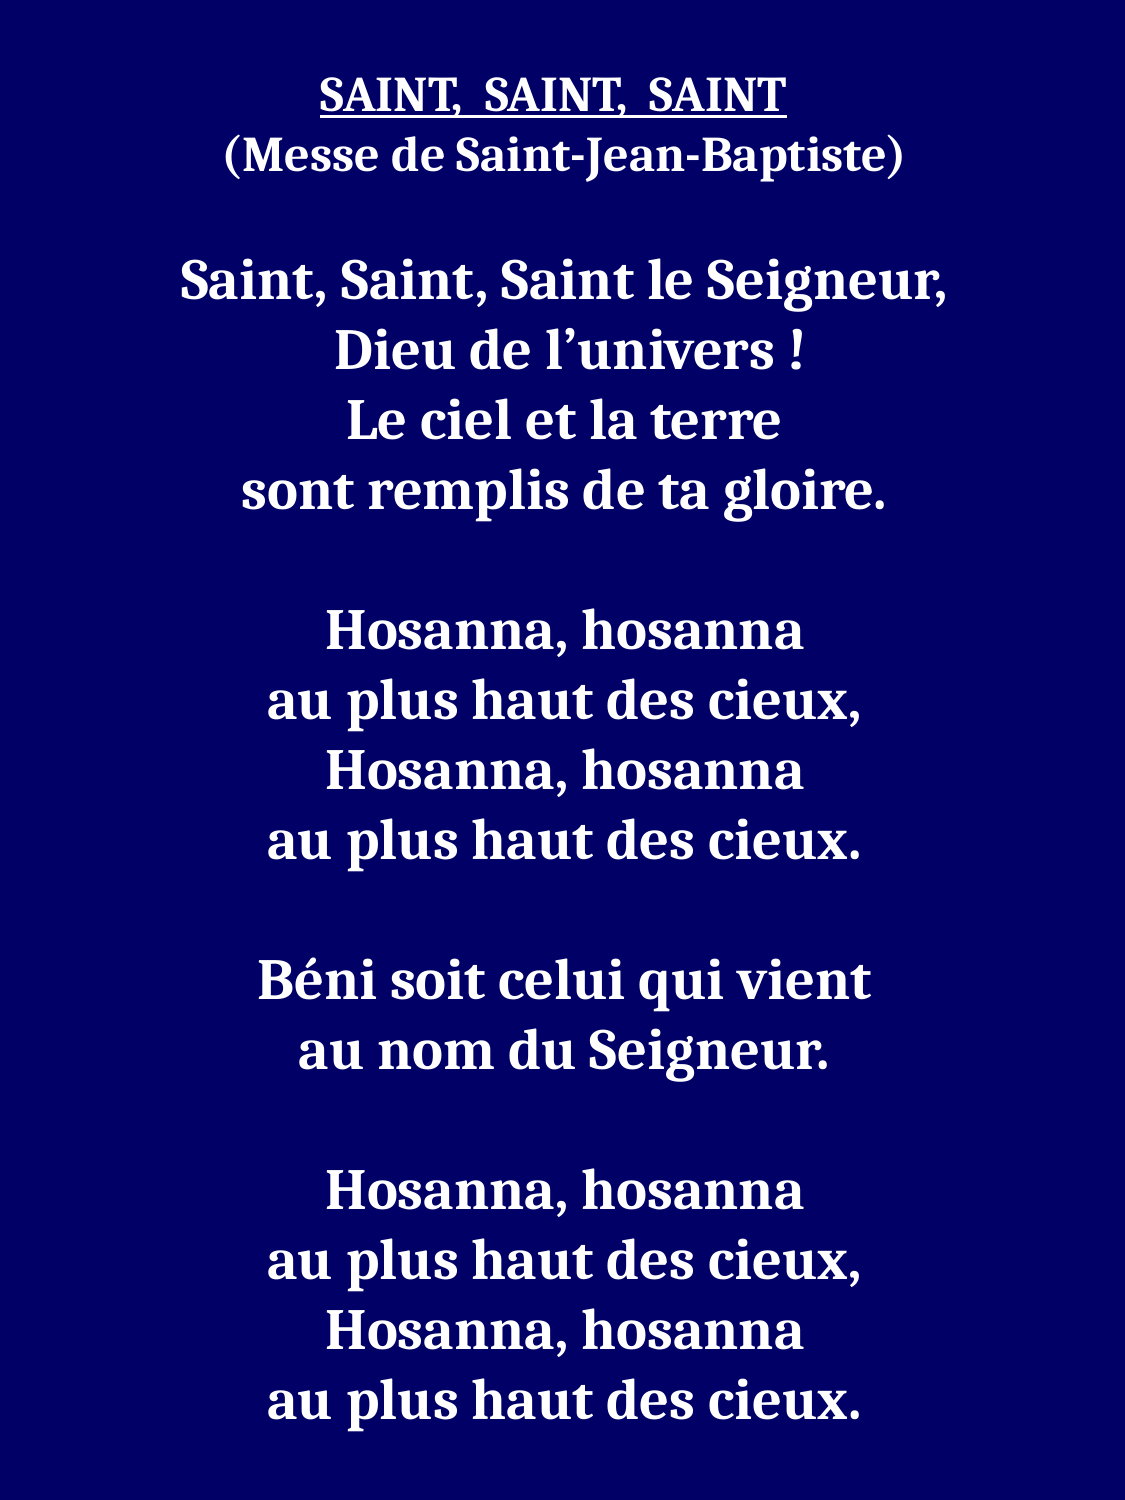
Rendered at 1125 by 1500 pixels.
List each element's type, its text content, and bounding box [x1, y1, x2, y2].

text_box SAINT, SAINT, SAINT (Messe de Saint-Jean-Baptiste) Saint, Saint, Saint le Seigneur, Dieu de l’univers ! Le ciel et la terre sont remplis de ta gloire. Hosanna, hosanna au plus haut des cieux, Hosanna, hosanna au plus haut des cieux. Béni soit celui qui vient au nom du Seigneur. Hosanna, hosanna au plus haut des cieux, Hosanna, hosanna au plus haut des cieux. [23, 54, 1106, 1438]
